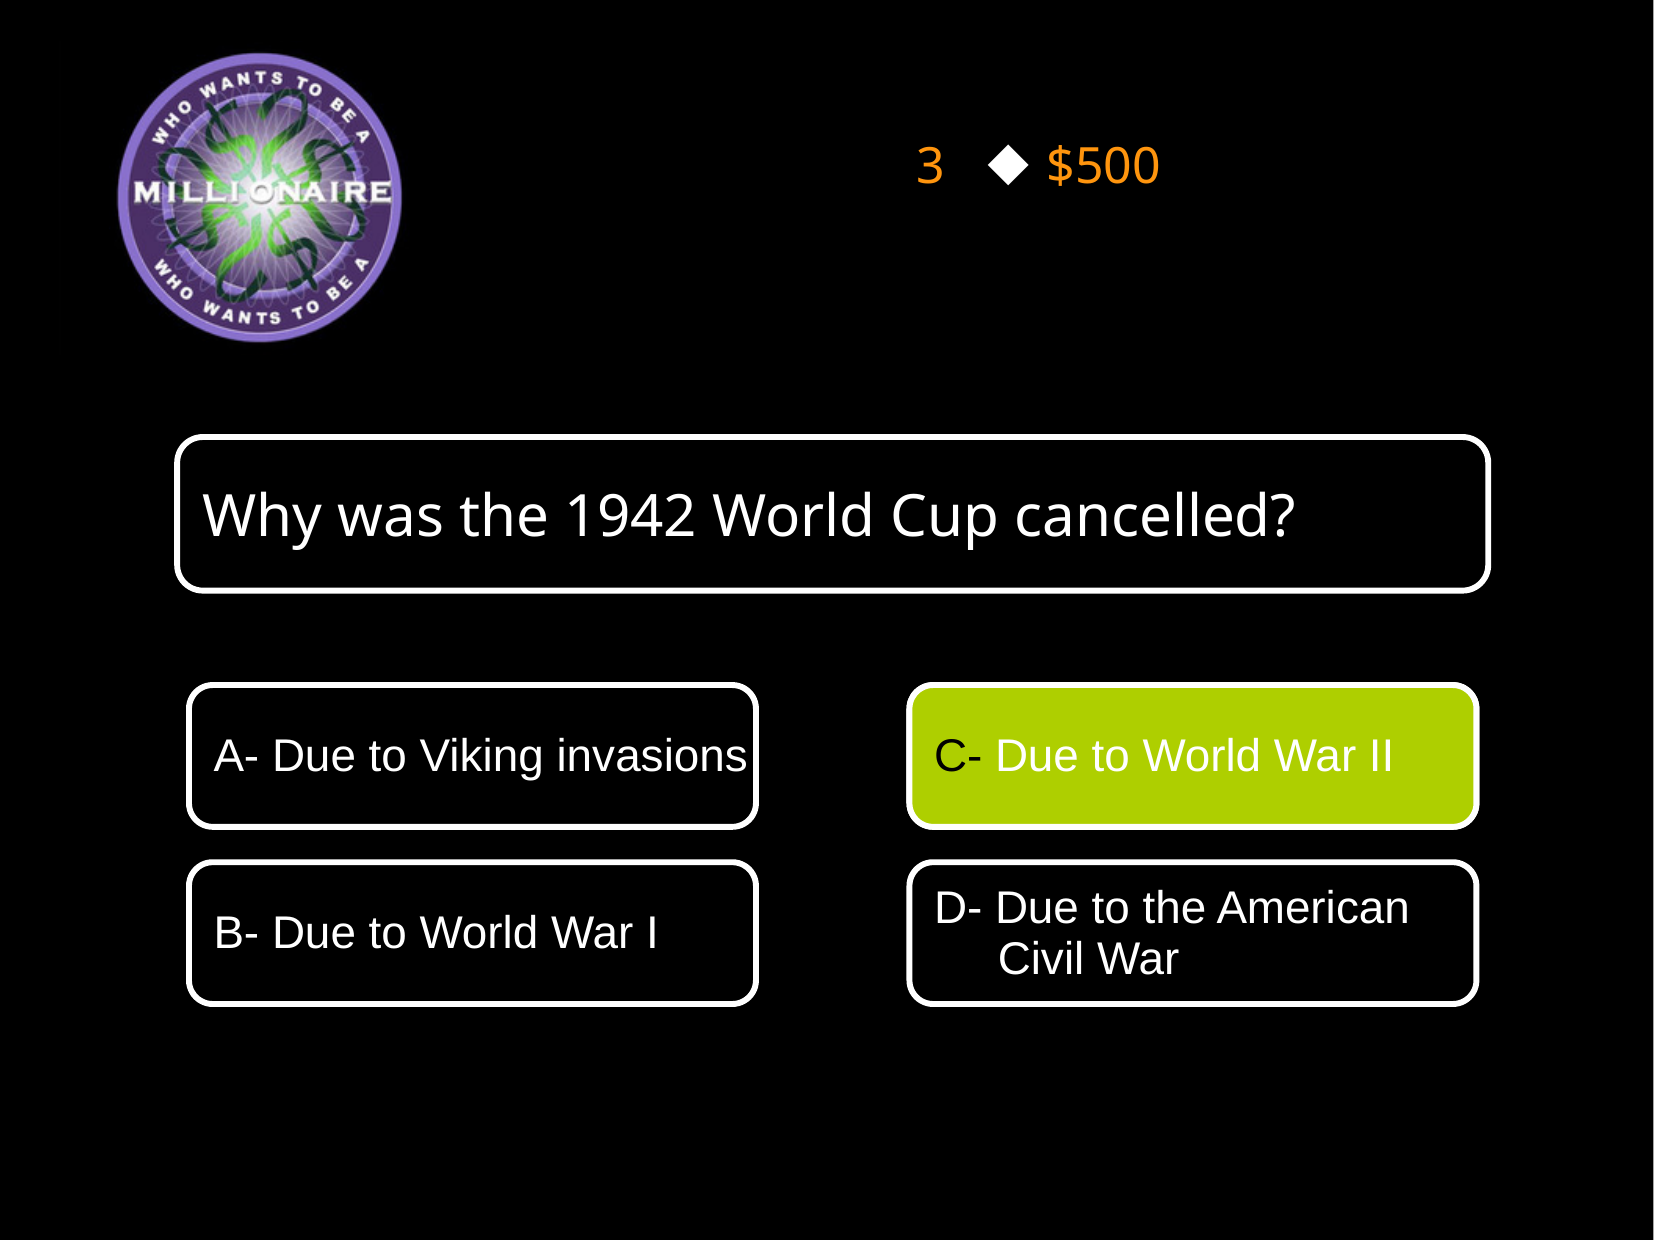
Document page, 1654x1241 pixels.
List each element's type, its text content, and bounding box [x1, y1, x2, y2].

text_box B- Due to World War I [188, 862, 756, 1004]
text_box A- Due to Viking invasions [188, 685, 756, 827]
text_box 3  $500 [774, 129, 1458, 237]
text_box D- Due to the American Civil War [909, 862, 1477, 1004]
picture [59, 41, 477, 355]
text_box Why was the 1942 World Cup cancelled? [177, 437, 1489, 591]
text_box C- Due to World War II [909, 685, 1477, 827]
